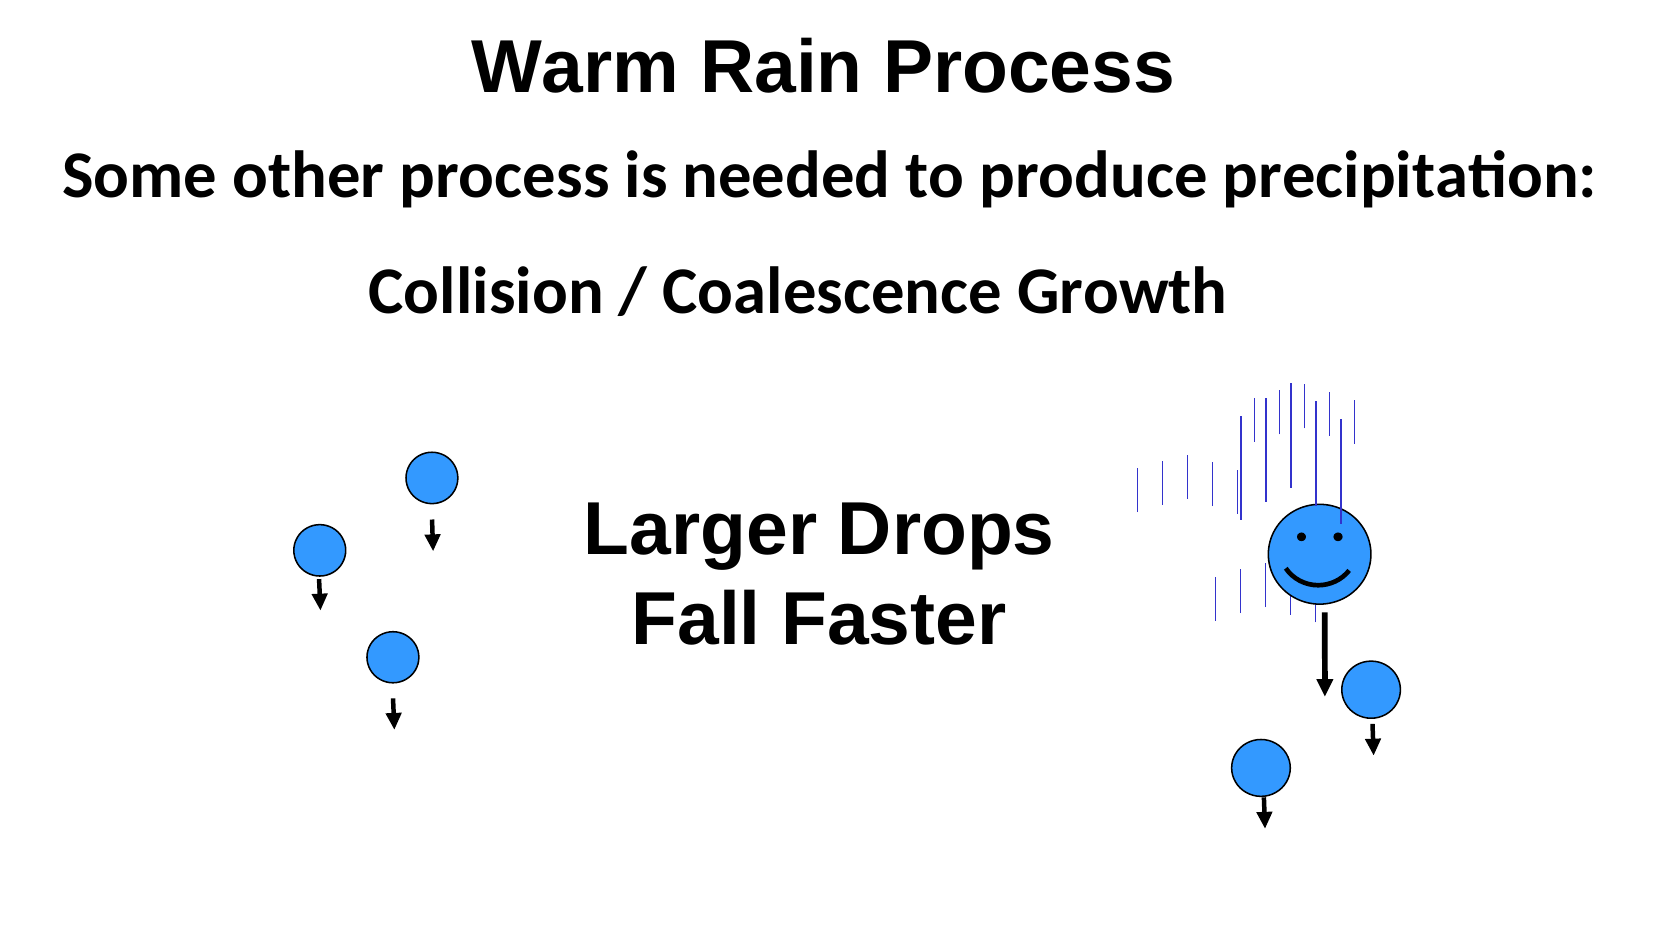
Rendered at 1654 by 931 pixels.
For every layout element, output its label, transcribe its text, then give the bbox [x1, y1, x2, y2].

text_box [293, 524, 346, 577]
text_box [1268, 504, 1371, 605]
text_box [1341, 661, 1401, 719]
text_box Some other process is needed to produce precipitation: [5, 131, 1654, 206]
text_box Collision / Coalescence Growth [215, 247, 1382, 324]
text_box [366, 631, 419, 683]
text_box [1231, 739, 1291, 797]
title Warm Rain Process [0, 11, 1651, 113]
text_box Larger Drops Fall Faster [551, 471, 1088, 709]
text_box [406, 452, 458, 504]
